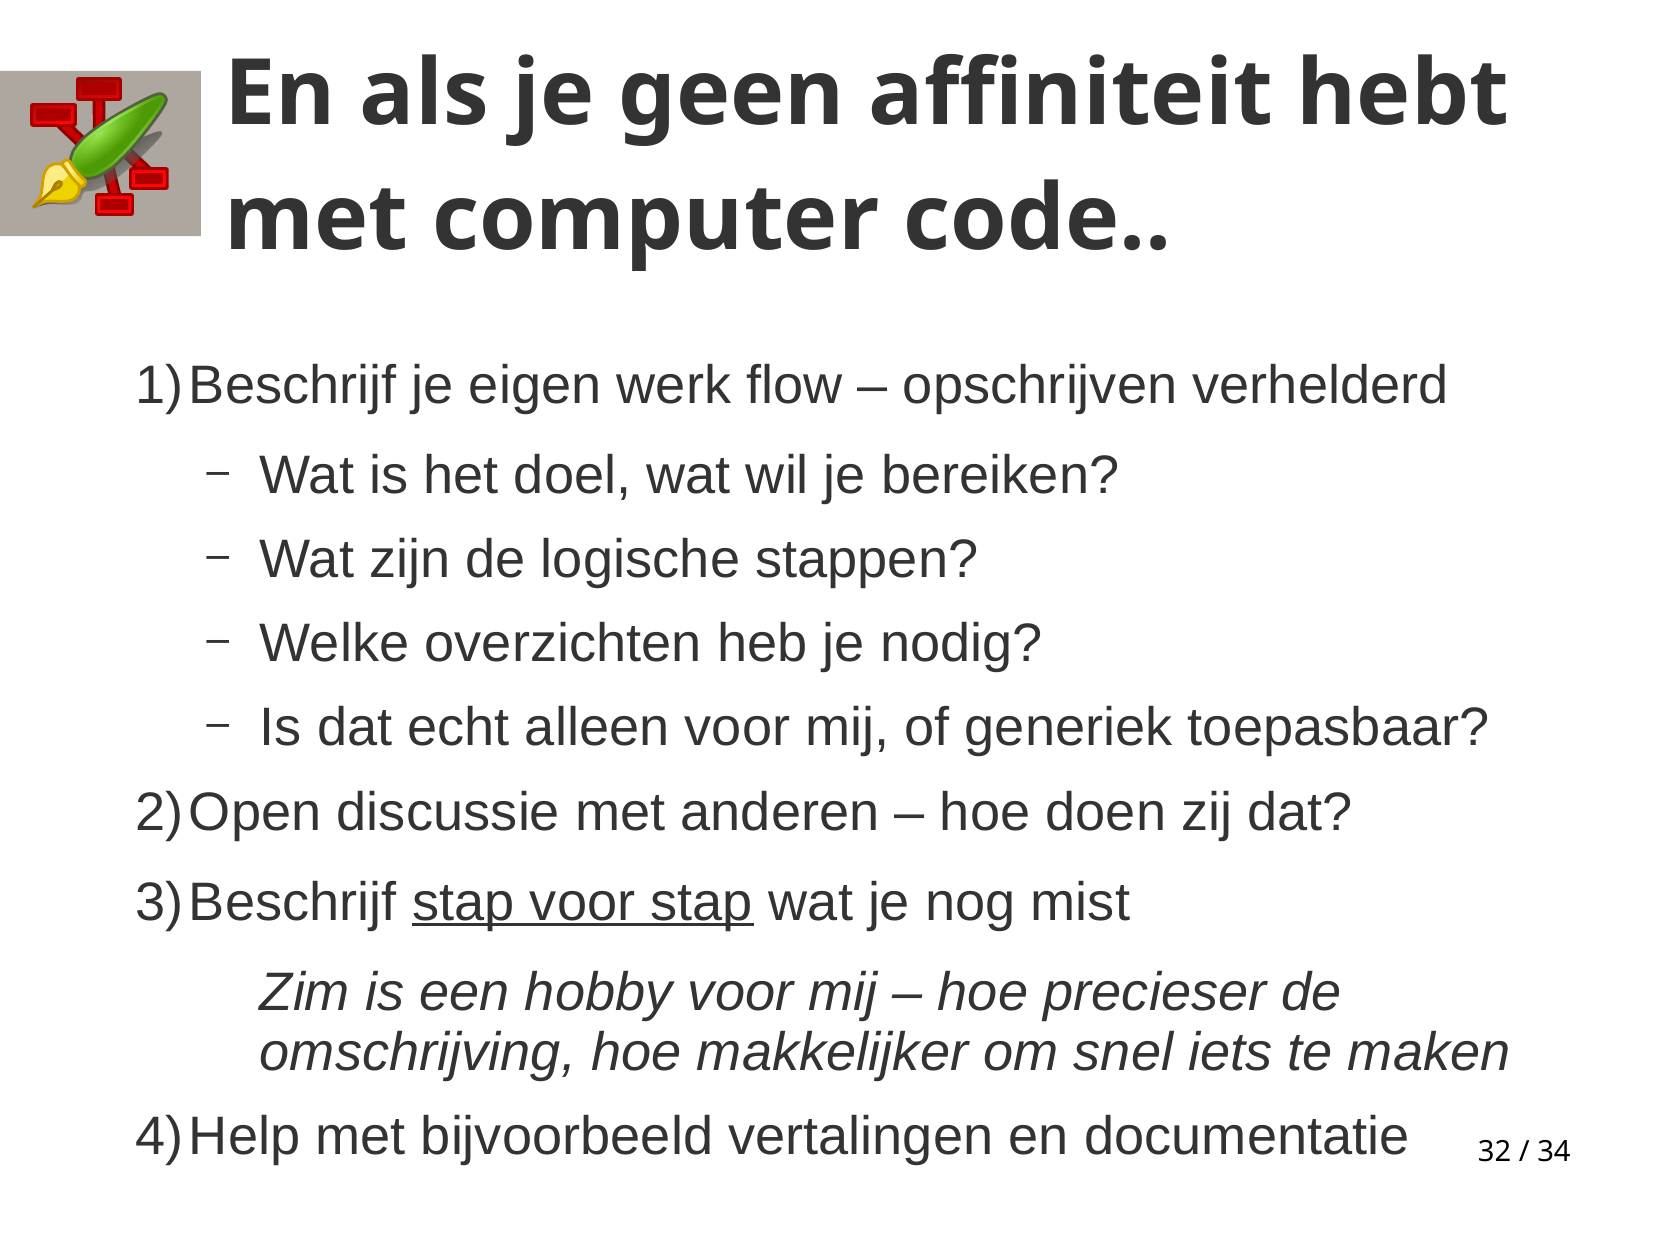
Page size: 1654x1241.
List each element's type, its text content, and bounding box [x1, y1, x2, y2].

list Beschrijf je eigen werk flow – opschrijven verhelderd Wat is het doel, wat wil je bereiken? Wat zijn de logische stappen? Welke overzichten heb je nodig? Is dat echt alleen voor mij, of generiek toepasbaar? Open discussie met anderen – hoe doen zij dat? Beschrijf stap voor stap wat je nog mist Zim is een hobby voor mij – hoe precieser de omschrijving, hoe makkelijker om snel iets te maken Help met bijvoorbeeld vertalingen en documentatie [118, 354, 1536, 1074]
title En als je geen affiniteit hebt met computer code.. [224, 44, 1571, 259]
